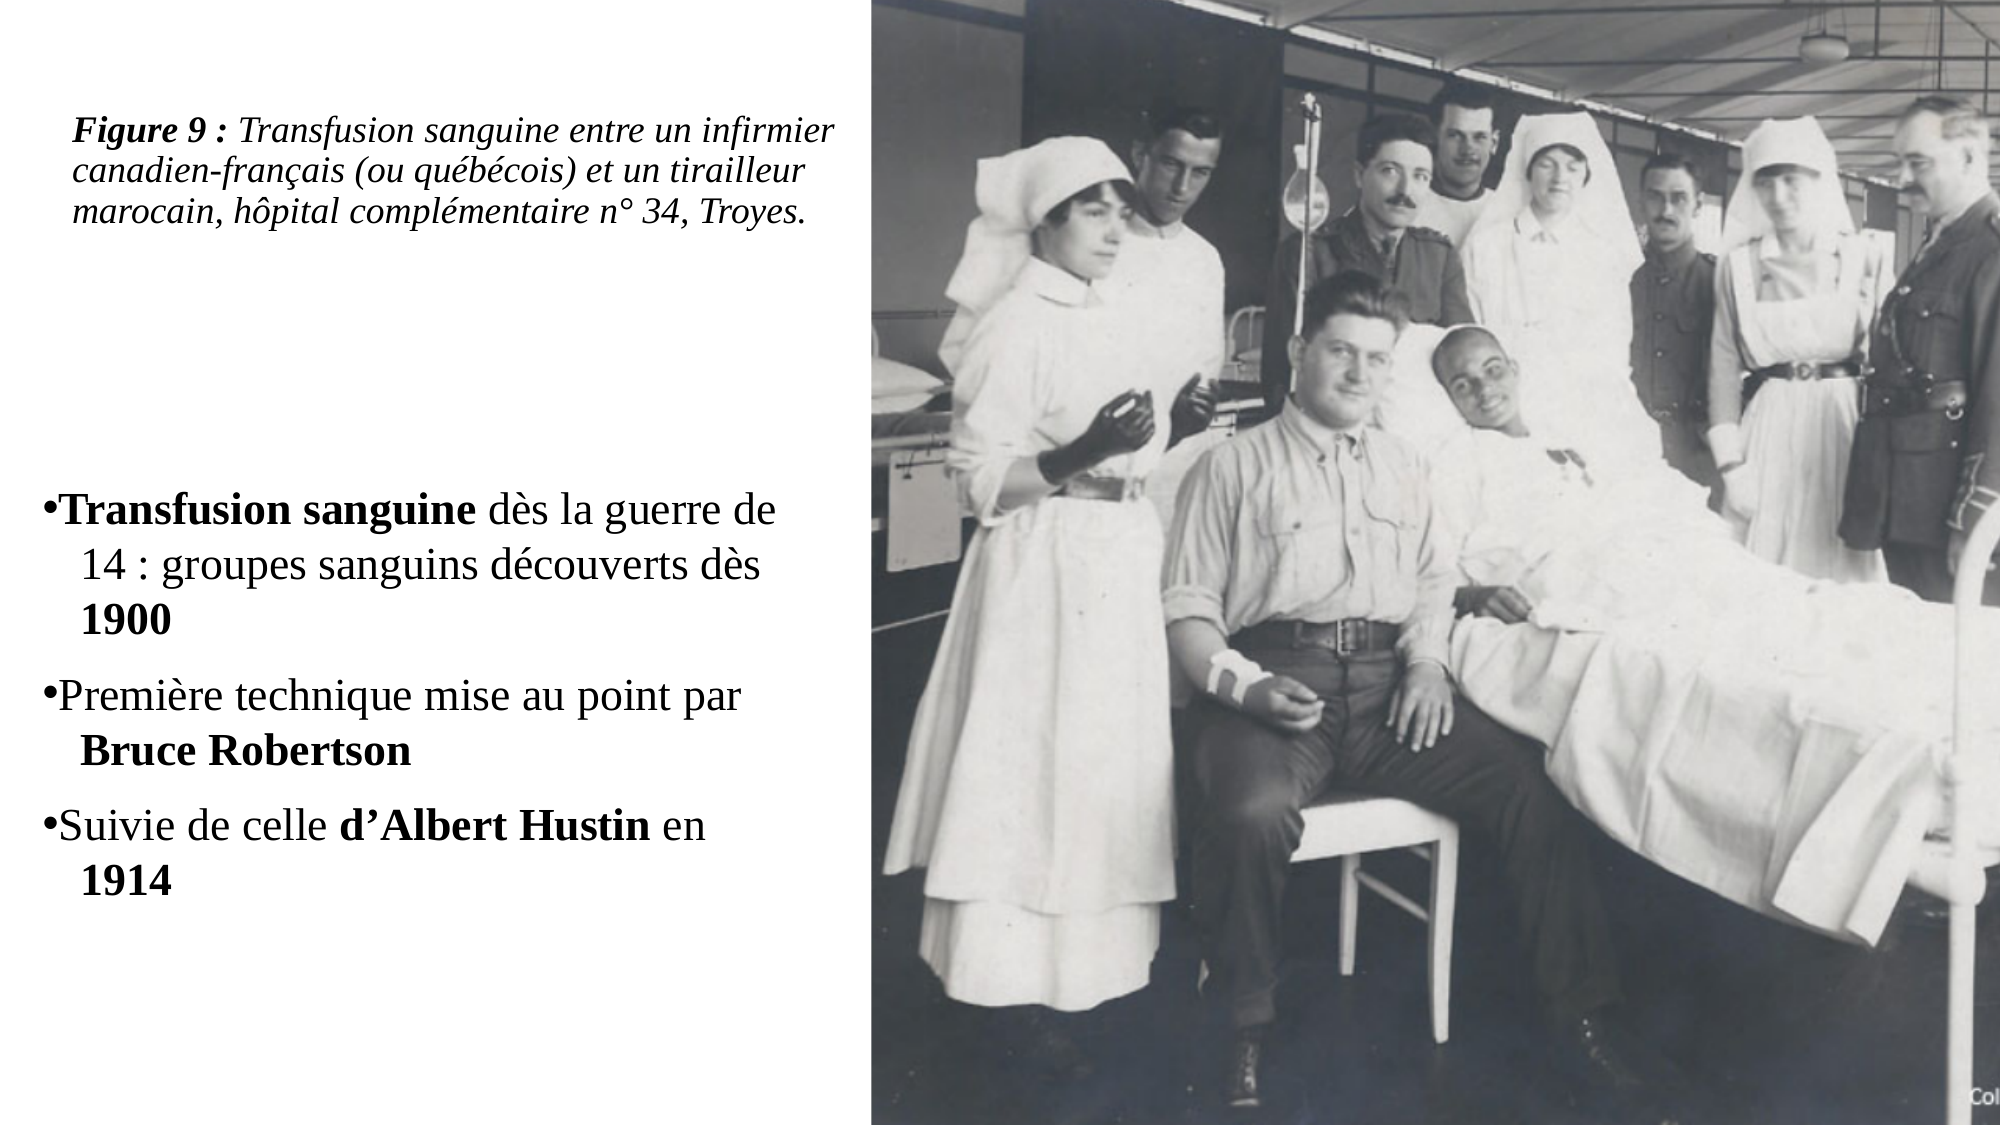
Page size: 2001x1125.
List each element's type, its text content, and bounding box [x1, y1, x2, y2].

picture [871, 0, 2000, 1125]
title Figure 9 : Transfusion sanguine entre un infirmier canadien-français (ou québécois) et un tirailleur marocain, hôpital complémentaire n° 34, Troyes. [56, 53, 851, 239]
list Transfusion sanguine dès la guerre de 14 : groupes sanguins découverts dès 1900 Première technique mise au point par Bruce Robertson Suivie de celle d’Albert Hustin en 1914 [27, 471, 802, 1072]
